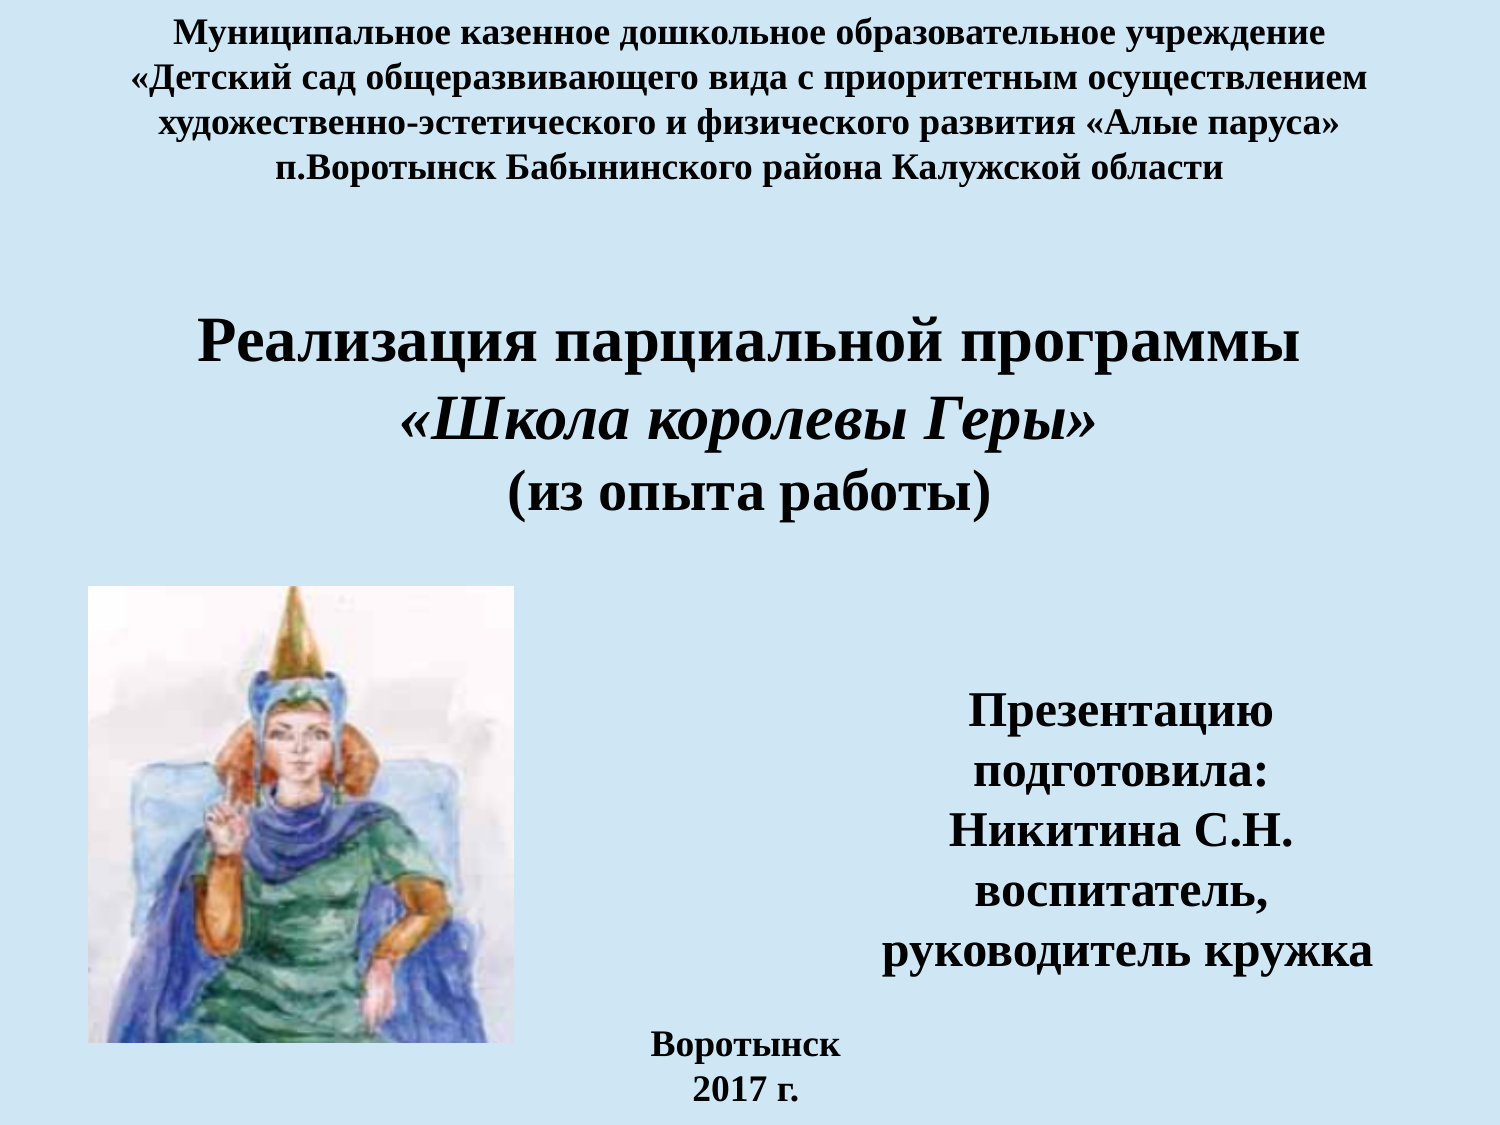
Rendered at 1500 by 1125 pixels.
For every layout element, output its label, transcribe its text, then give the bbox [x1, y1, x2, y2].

subtitle Презентацию подготовила: Никитина С.Н. воспитатель, руководитель кружка [832, 668, 1411, 957]
title Муниципальное казенное дошкольное образовательное учреждение «Детский сад общеразвивающего вида с приоритетным осуществлением художественно-эстетического и физического развития «Алые паруса» п.Воротынск Бабынинского района Калужской области Реализация парциальной программы «Школа королевы Геры» (из опыта работы) [112, 0, 1388, 615]
picture [88, 586, 514, 1043]
text_box Воротынск 2017 г. [635, 1011, 856, 1117]
